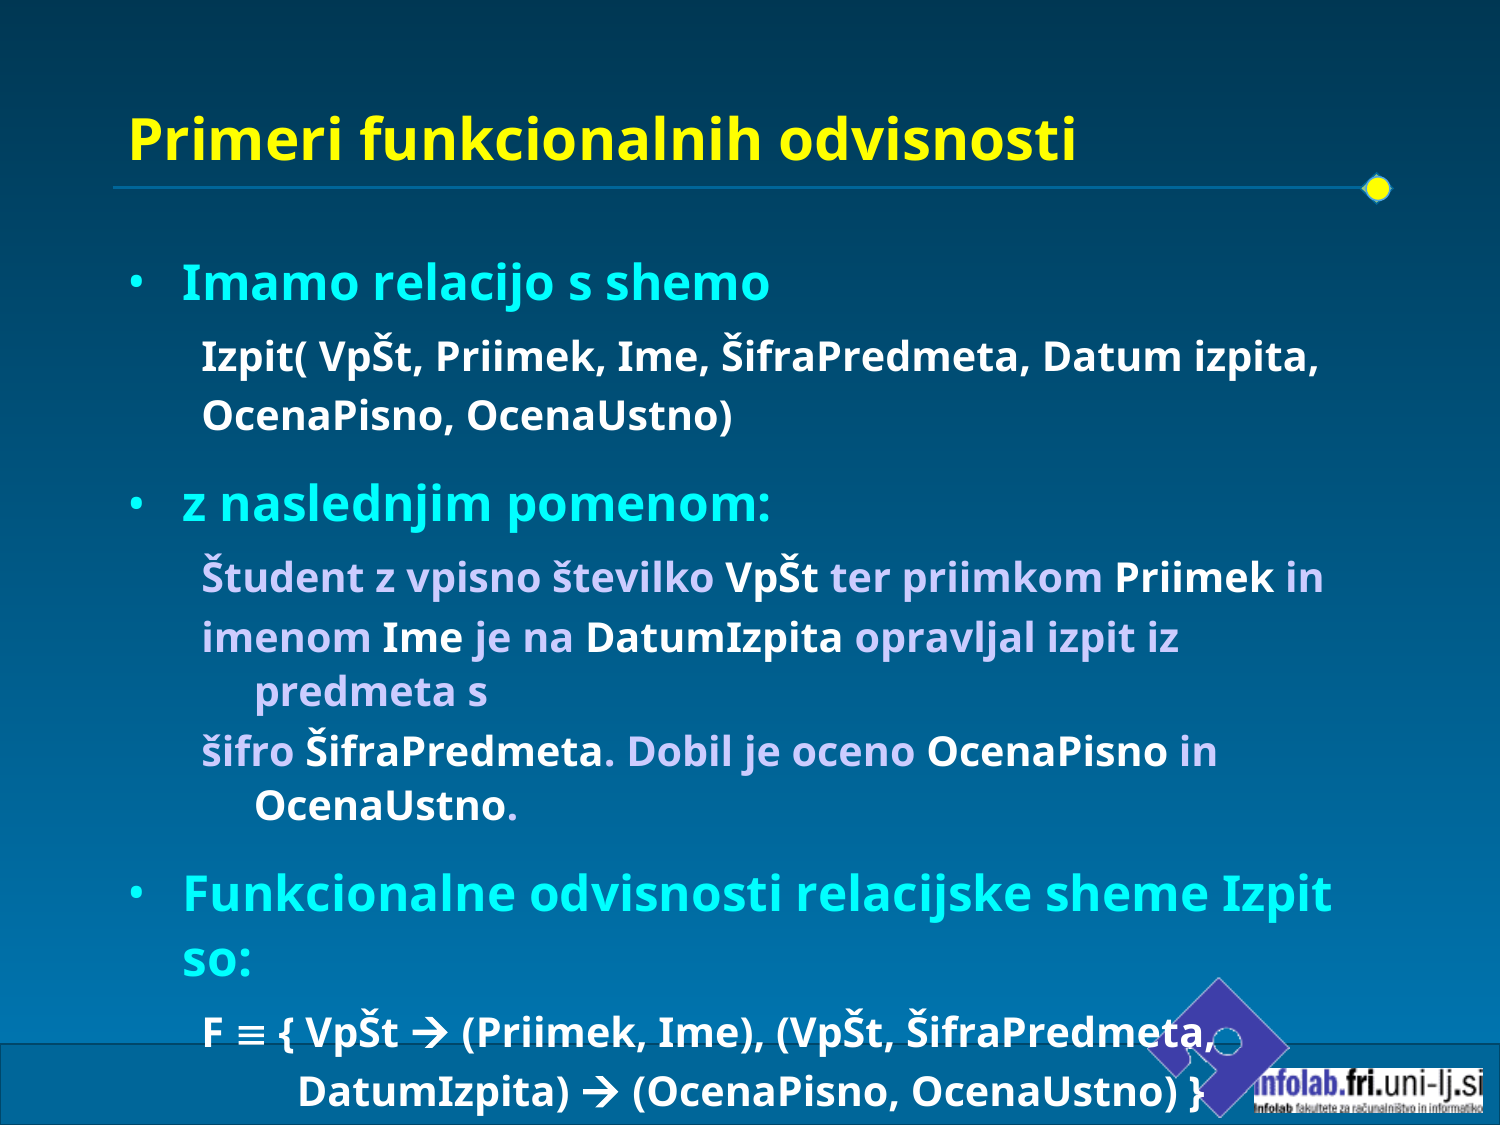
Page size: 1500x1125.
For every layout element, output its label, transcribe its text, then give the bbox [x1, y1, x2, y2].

picture [1148, 978, 1482, 1117]
list Imamo relacijo s shemo Izpit( VpŠt, Priimek, Ime, ŠifraPredmeta, Datum izpita, OcenaPisno, OcenaUstno) z naslednjim pomenom: Študent z vpisno številko VpŠt ter priimkom Priimek in imenom Ime je na DatumIzpita opravljal izpit iz predmeta s šifro ŠifraPredmeta. Dobil je oceno OcenaPisno in OcenaUstno. Funkcionalne odvisnosti relacijske sheme Izpit so: F  { VpŠt  (Priimek, Ime), (VpŠt, ŠifraPredmeta, DatumIzpita)  (OcenaPisno, OcenaUstno) } [112, 237, 1388, 963]
title Primeri funkcionalnih odvisnosti [112, 94, 1388, 181]
